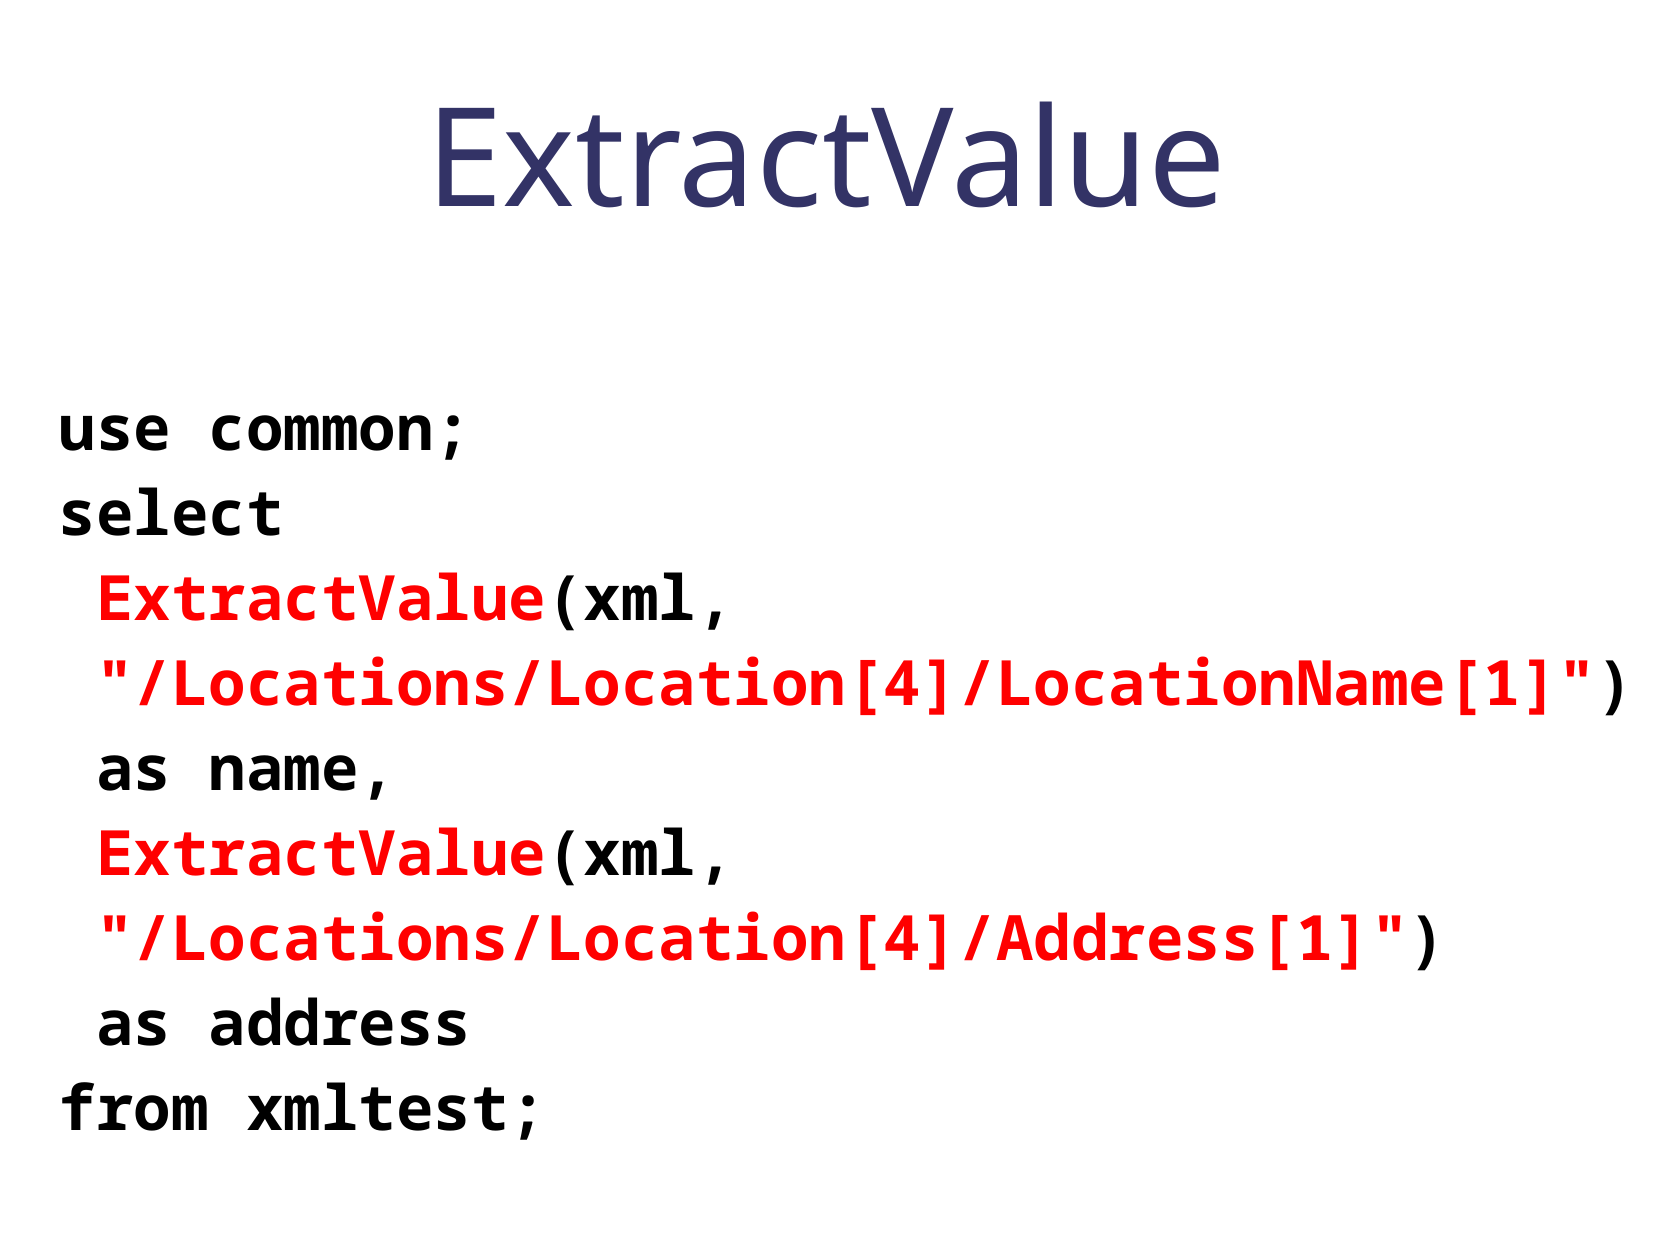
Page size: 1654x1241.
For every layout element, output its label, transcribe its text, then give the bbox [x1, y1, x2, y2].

title ExtractValue [82, 56, 1571, 250]
subtitle use common; select ExtractValue(xml, "/Locations/Location[4]/LocationName[1]") as name, ExtractValue(xml, "/Locations/Location[4]/Address[1]") as address from xmltest; [59, 383, 1654, 1032]
